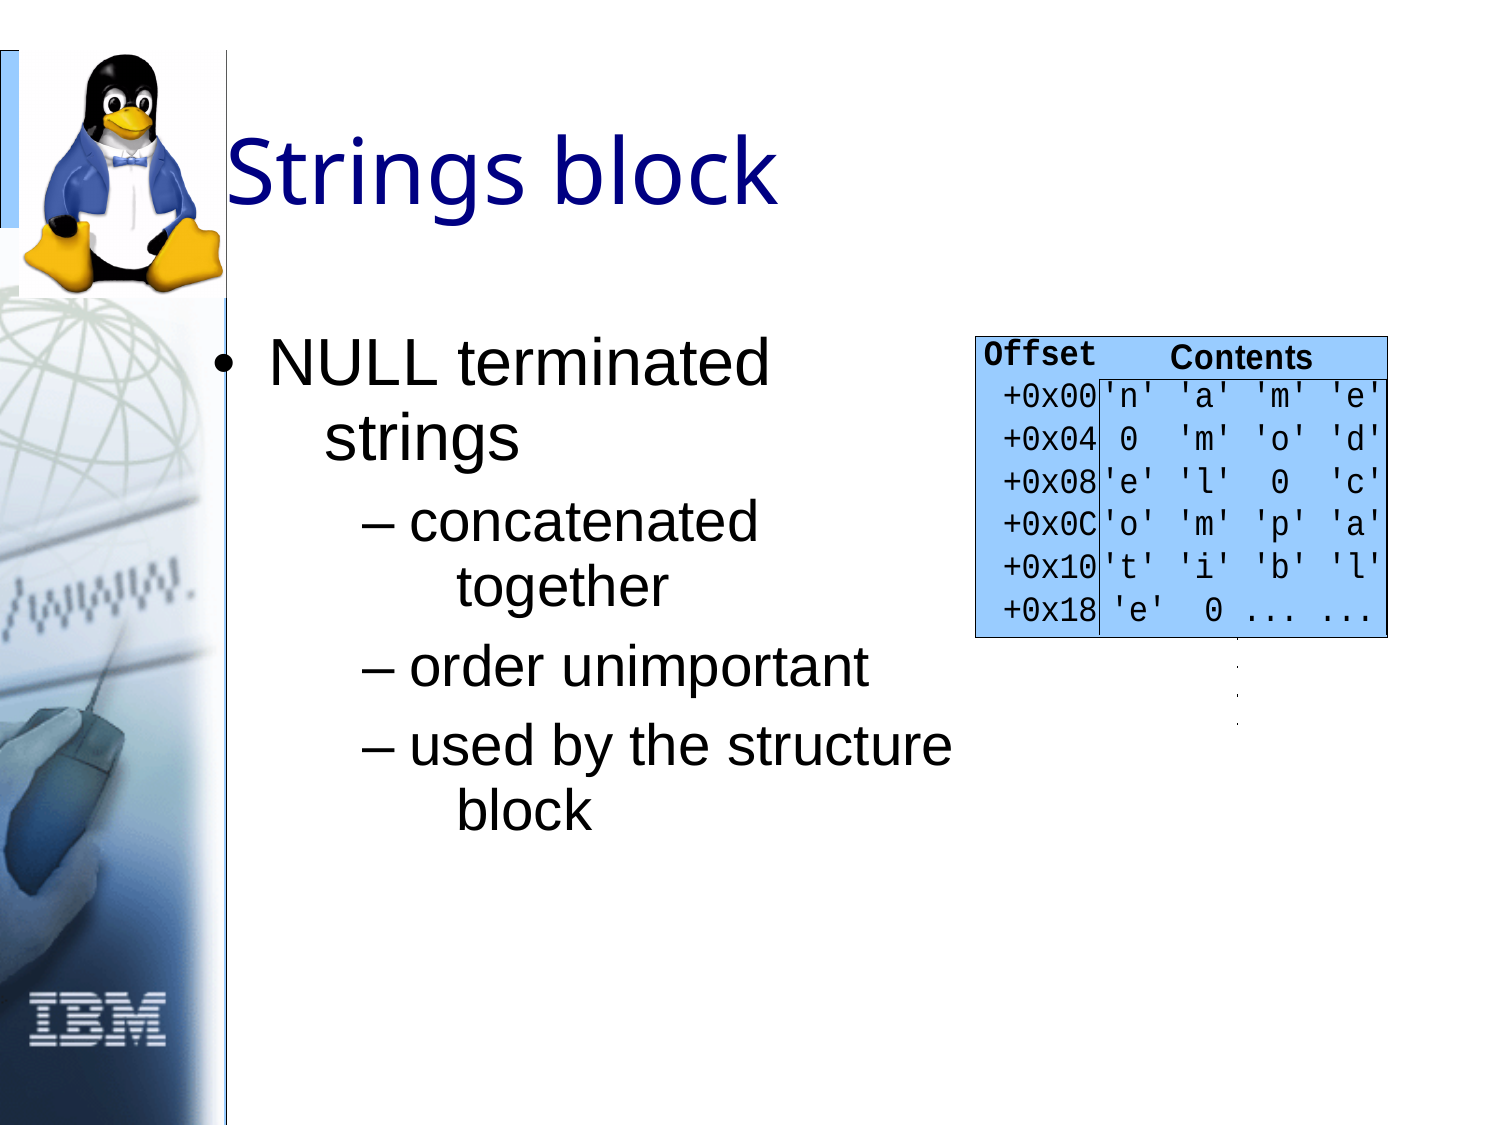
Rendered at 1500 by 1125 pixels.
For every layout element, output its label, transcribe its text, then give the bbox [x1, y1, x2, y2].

list NULL terminated strings concatenated together order unimportant used by the structure block [212, 324, 976, 1001]
chart [975, 336, 1388, 638]
title Strings block [224, 99, 1388, 238]
